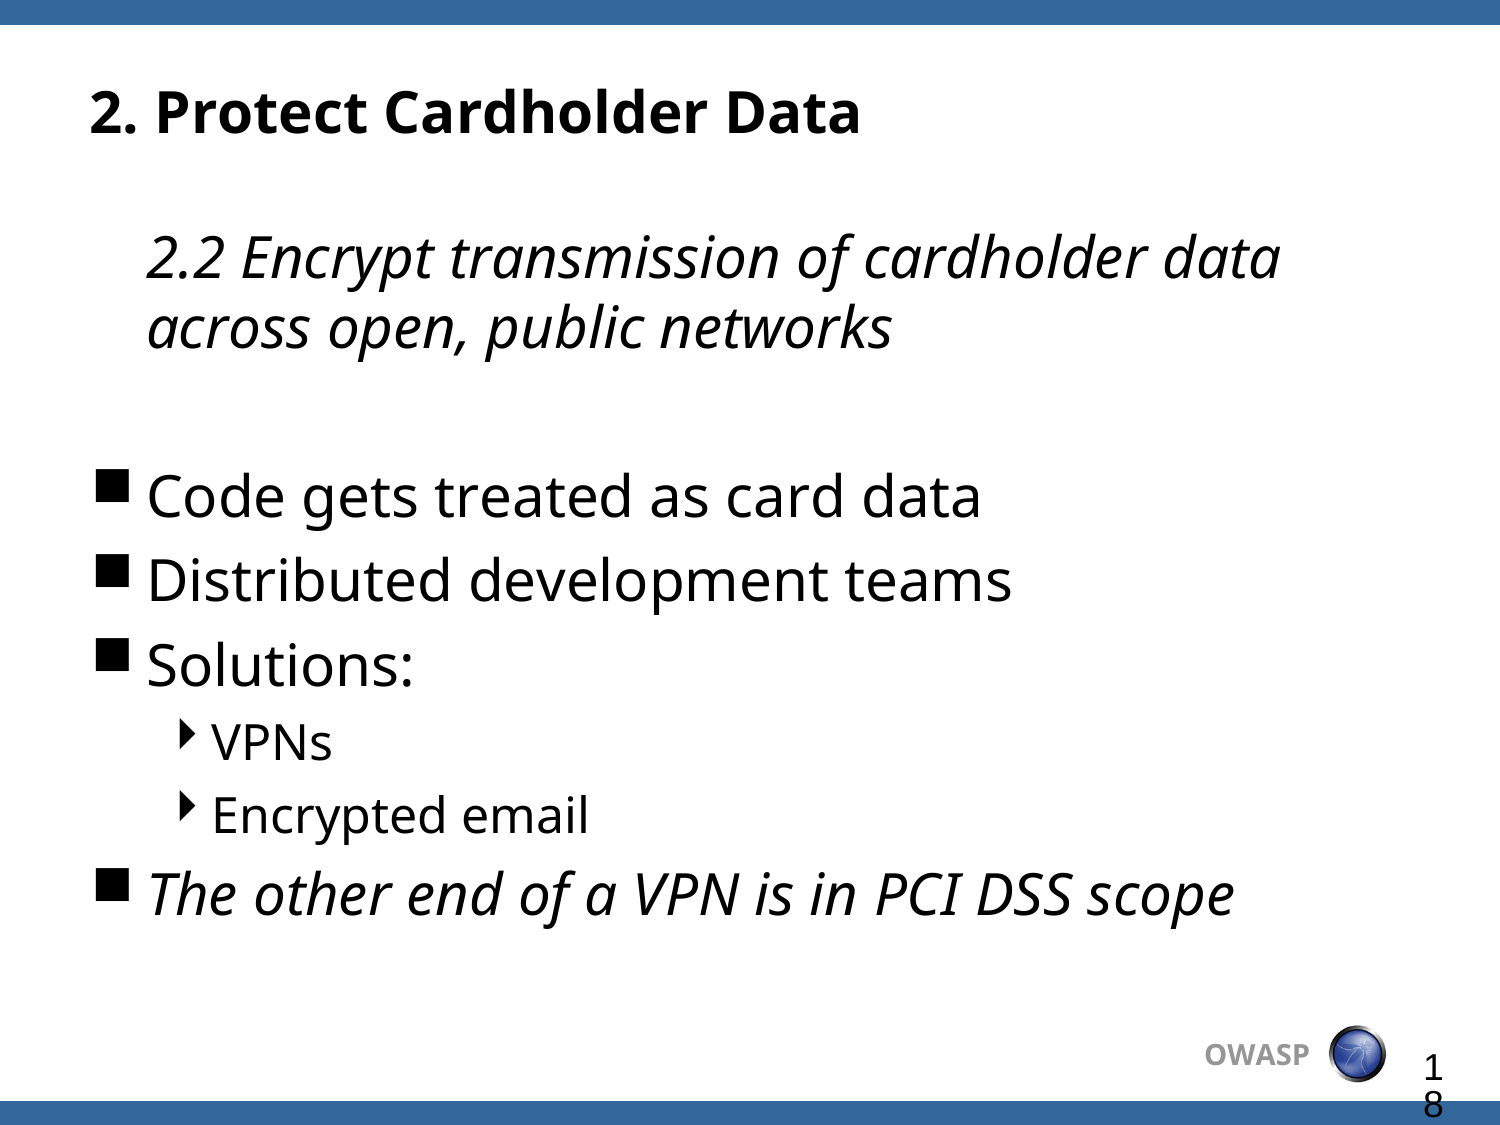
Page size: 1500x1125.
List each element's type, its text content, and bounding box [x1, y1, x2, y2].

picture [1325, 1024, 1388, 1083]
title 2. Protect Cardholder Data [75, 32, 1426, 189]
list 2.2 Encrypt transmission of cardholder data across open, public networks Code gets treated as card data Distributed development teams Solutions: VPNs Encrypted email The other end of a VPN is in PCI DSS scope [75, 212, 1426, 1005]
